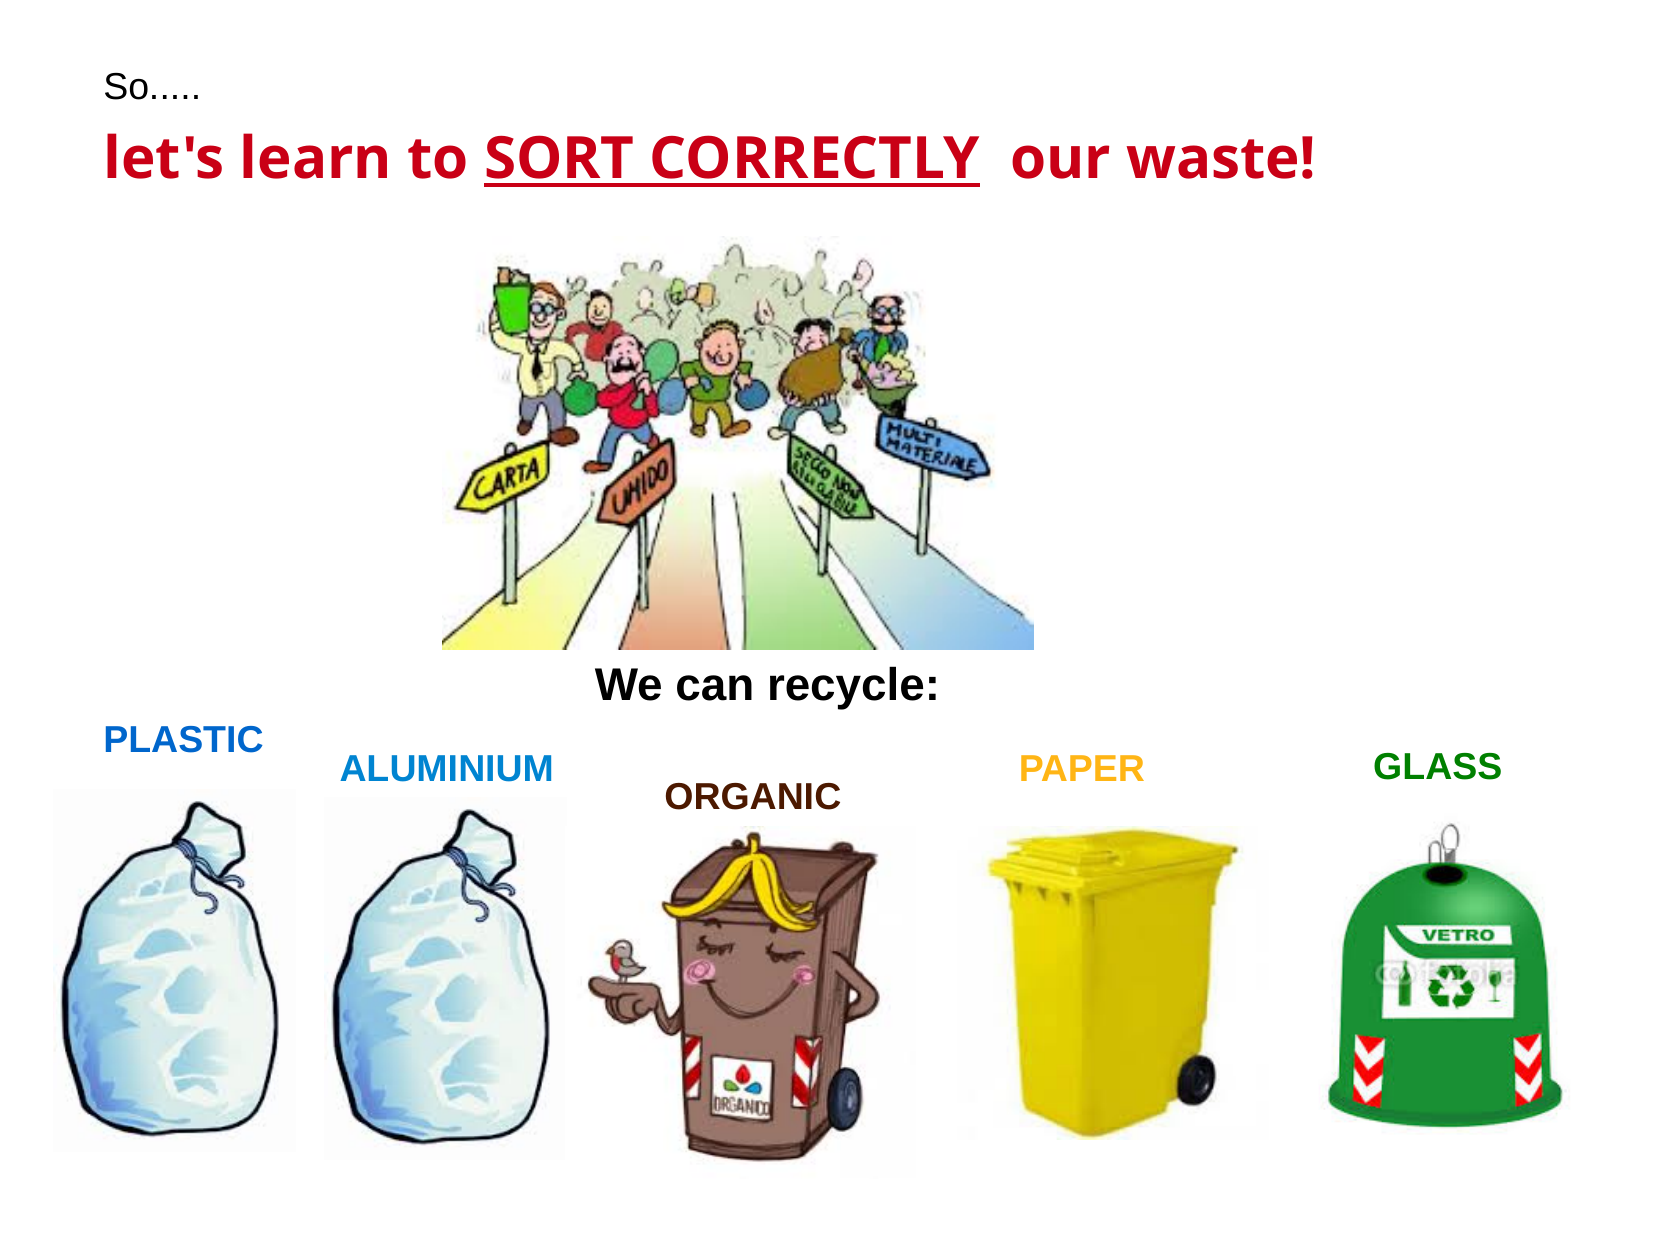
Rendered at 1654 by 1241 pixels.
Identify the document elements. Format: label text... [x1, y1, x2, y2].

text_box We can recycle: [501, 651, 1034, 718]
picture [53, 789, 296, 1152]
text_box ORGANIC [649, 767, 857, 825]
text_box GLASS [1358, 738, 1565, 796]
picture [324, 798, 916, 1179]
text_box So..... let's learn to SORT CORRECTLY our waste! [88, 29, 1565, 181]
picture [442, 236, 1034, 650]
text_box PLASTIC [88, 710, 296, 768]
text_box ALUMINIUM [324, 740, 591, 798]
picture [957, 797, 1622, 1149]
text_box PAPER [1003, 740, 1182, 798]
